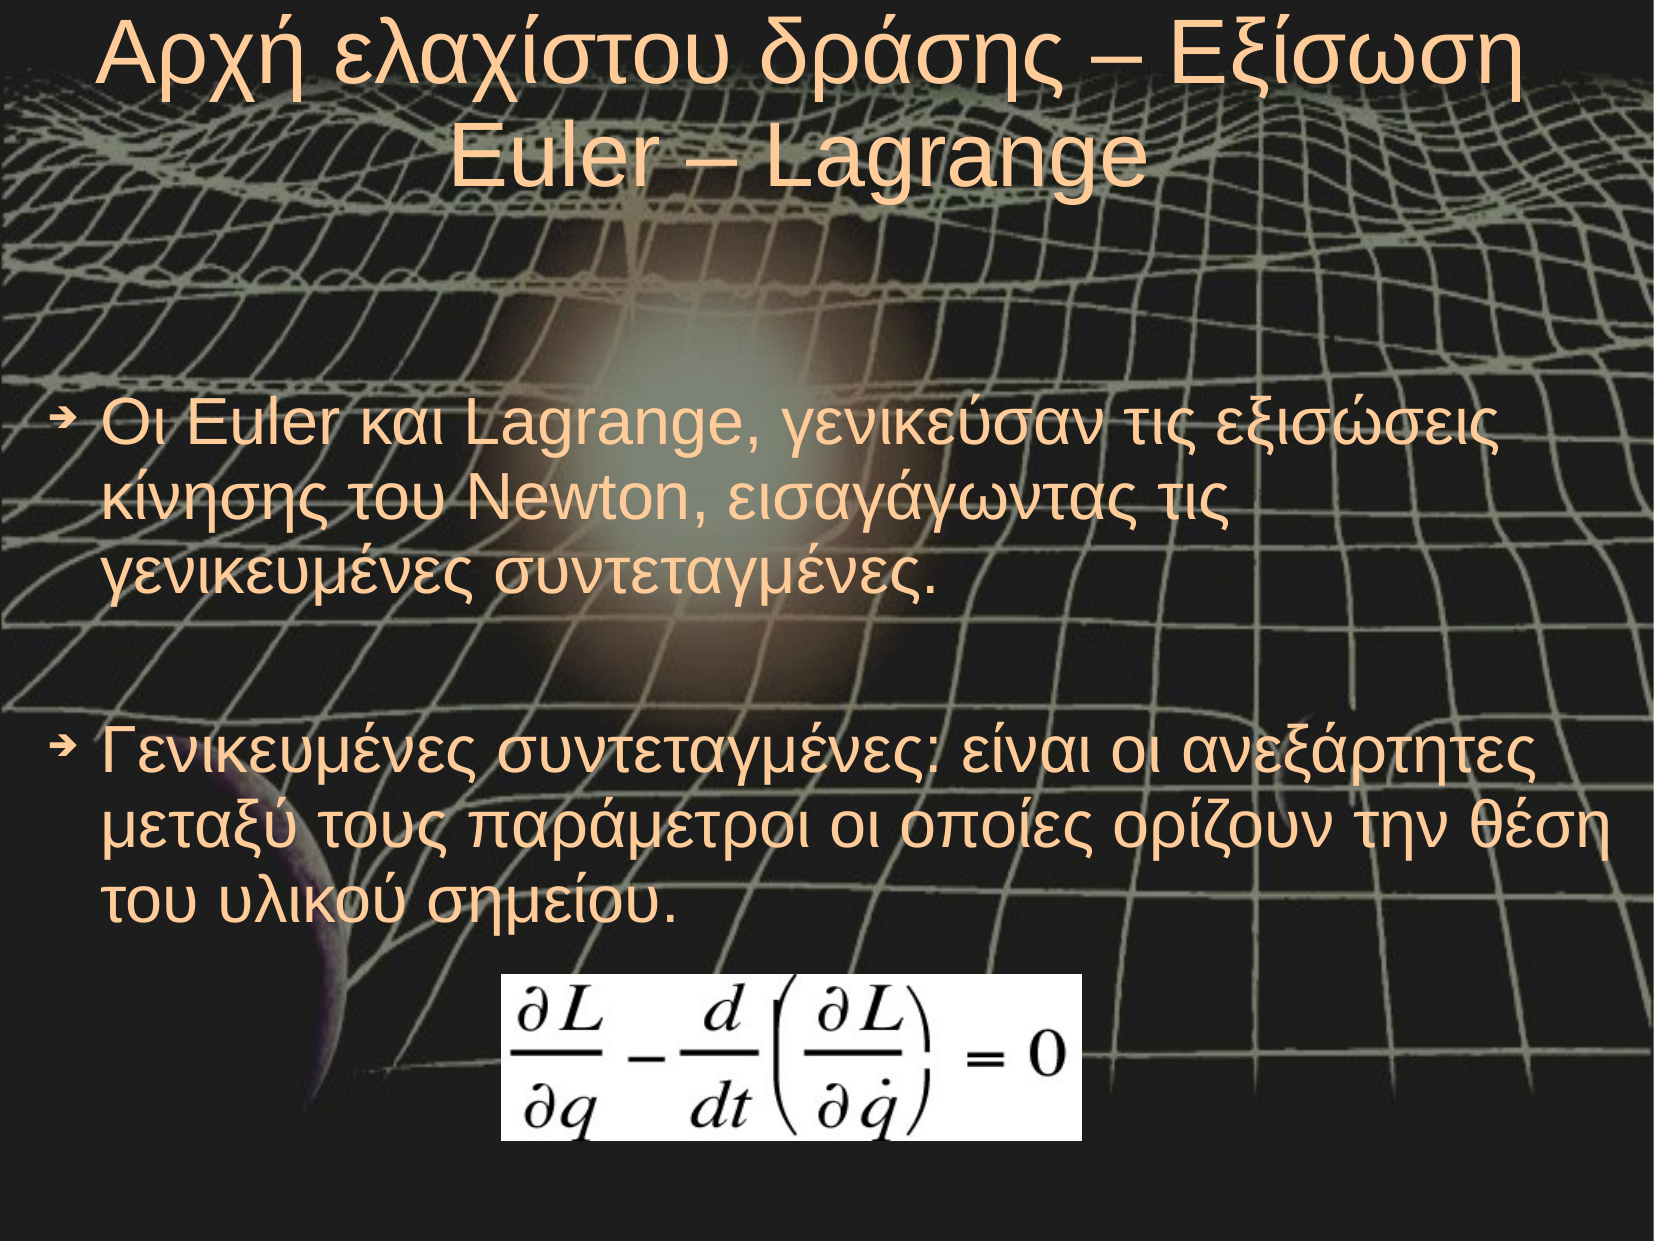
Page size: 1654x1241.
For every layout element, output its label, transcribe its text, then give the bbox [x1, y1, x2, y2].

list Οι Euler και Lagrange, γενικεύσαν τις εξισώσεις κίνησης του Newton, εισαγάγωντας τις γενικευμένες συντεταγμένες. Γενικευμένες συντεταγμένες: είναι οι ανεξάρτητες μεταξύ τους παράμετροι οι οποίες ορίζουν την θέση του υλικού σημείου. [29, 383, 1625, 1241]
title Αρχή ελαχίστου δράσης – Εξίσωση Euler – Lagrange [29, 0, 1595, 208]
picture [0, 0, 1654, 1241]
picture [501, 974, 1082, 1141]
